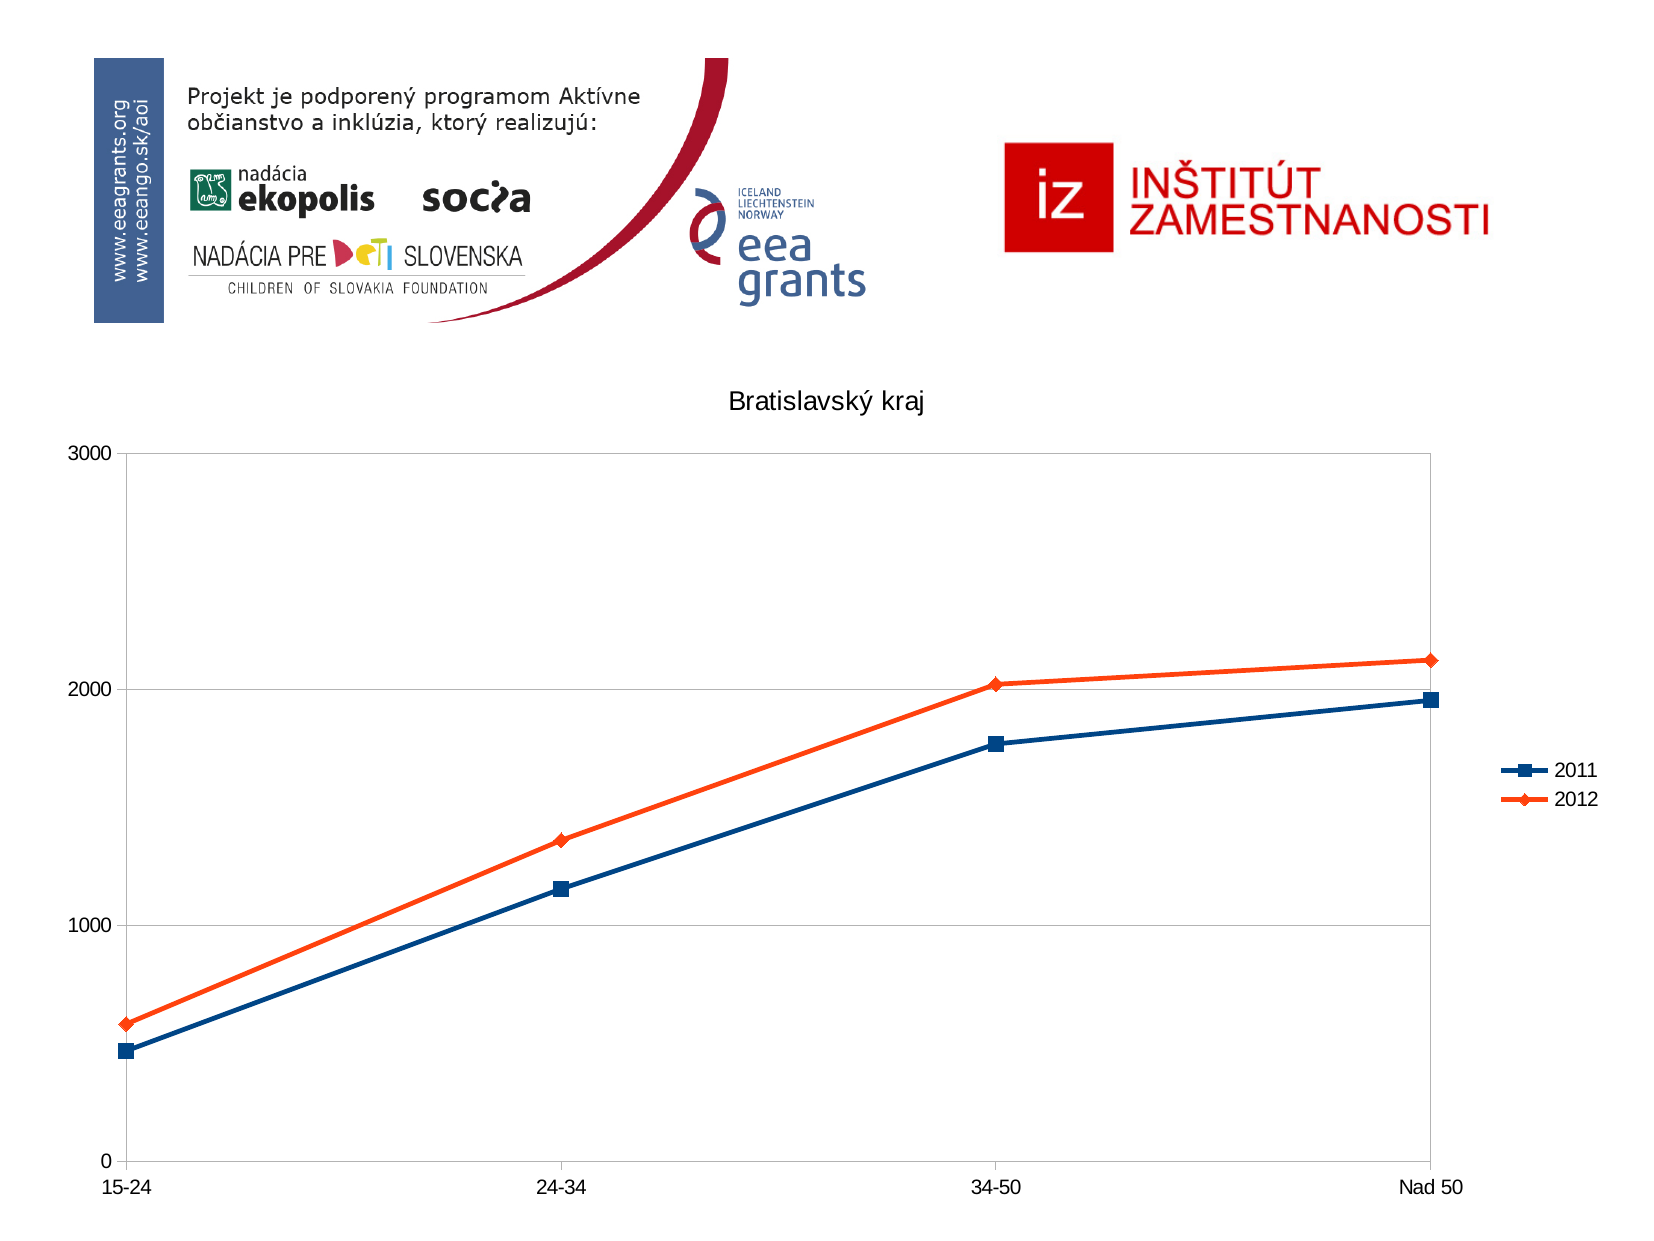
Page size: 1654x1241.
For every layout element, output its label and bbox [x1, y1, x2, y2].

picture [94, 58, 887, 324]
chart [36, 353, 1618, 1217]
picture [944, 47, 1548, 343]
